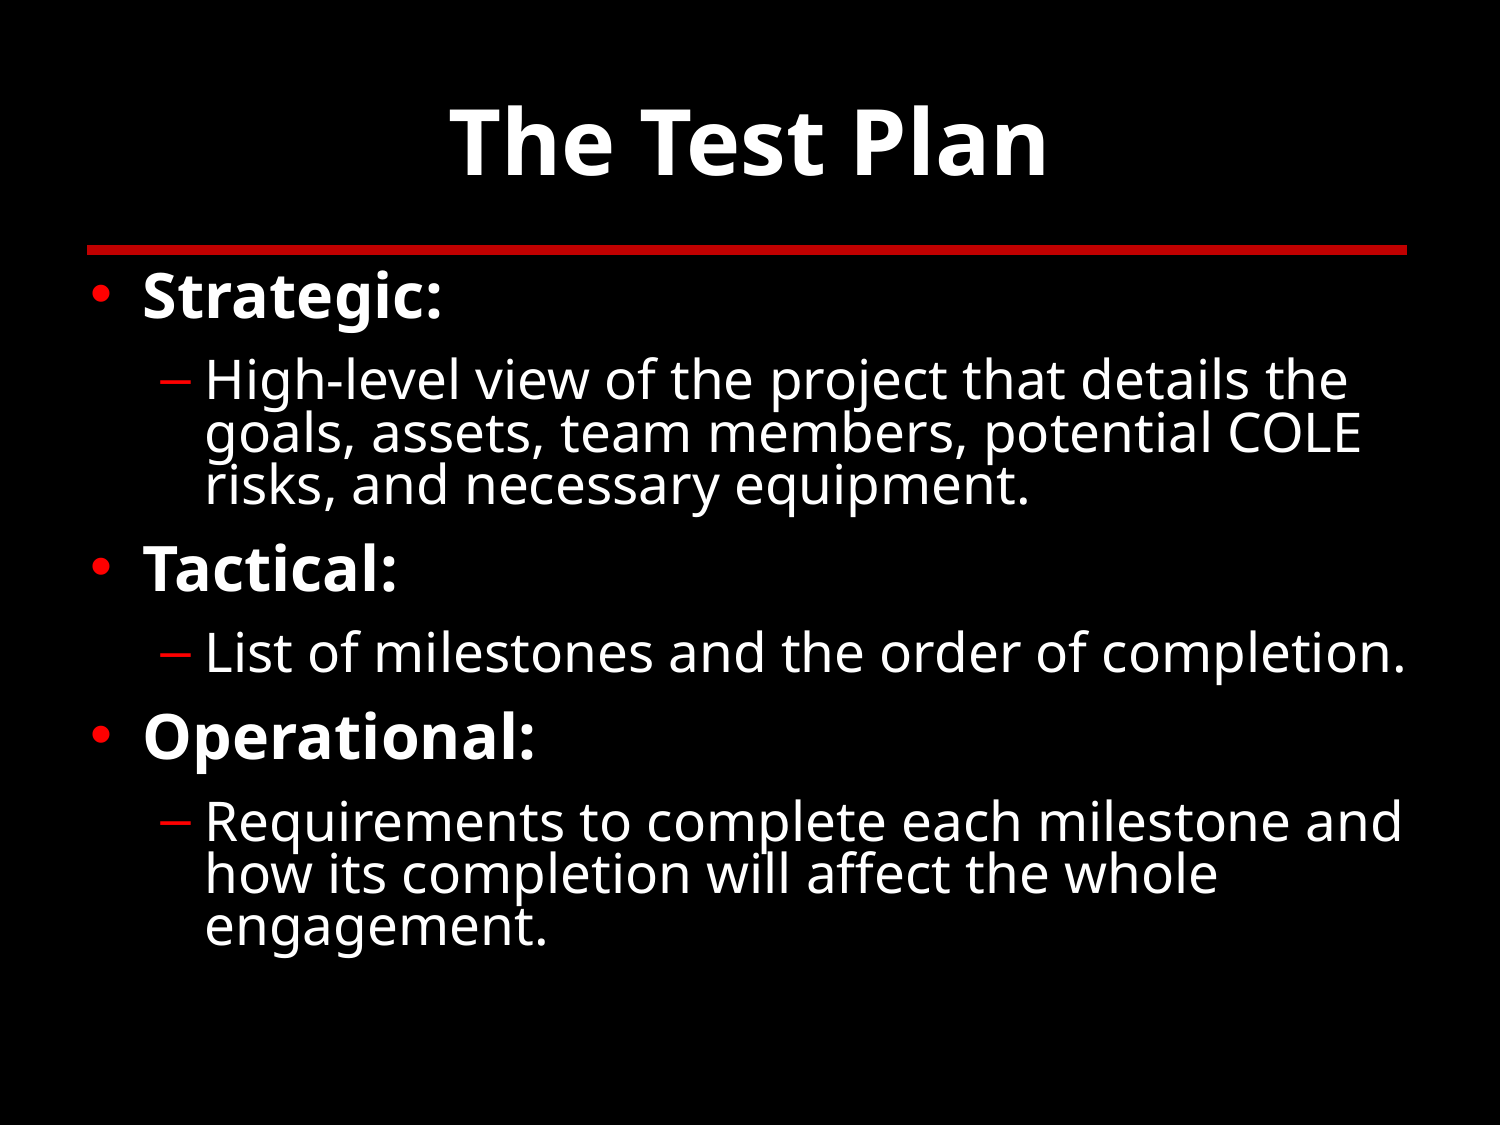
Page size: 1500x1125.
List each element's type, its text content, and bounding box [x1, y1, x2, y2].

list Strategic: High-level view of the project that details the goals, assets, team members, potential COLE risks, and necessary equipment. Tactical: List of milestones and the order of completion. Operational: Requirements to complete each milestone and how its completion will affect the whole engagement. [75, 262, 1425, 1005]
title The Test Plan [75, 45, 1425, 233]
